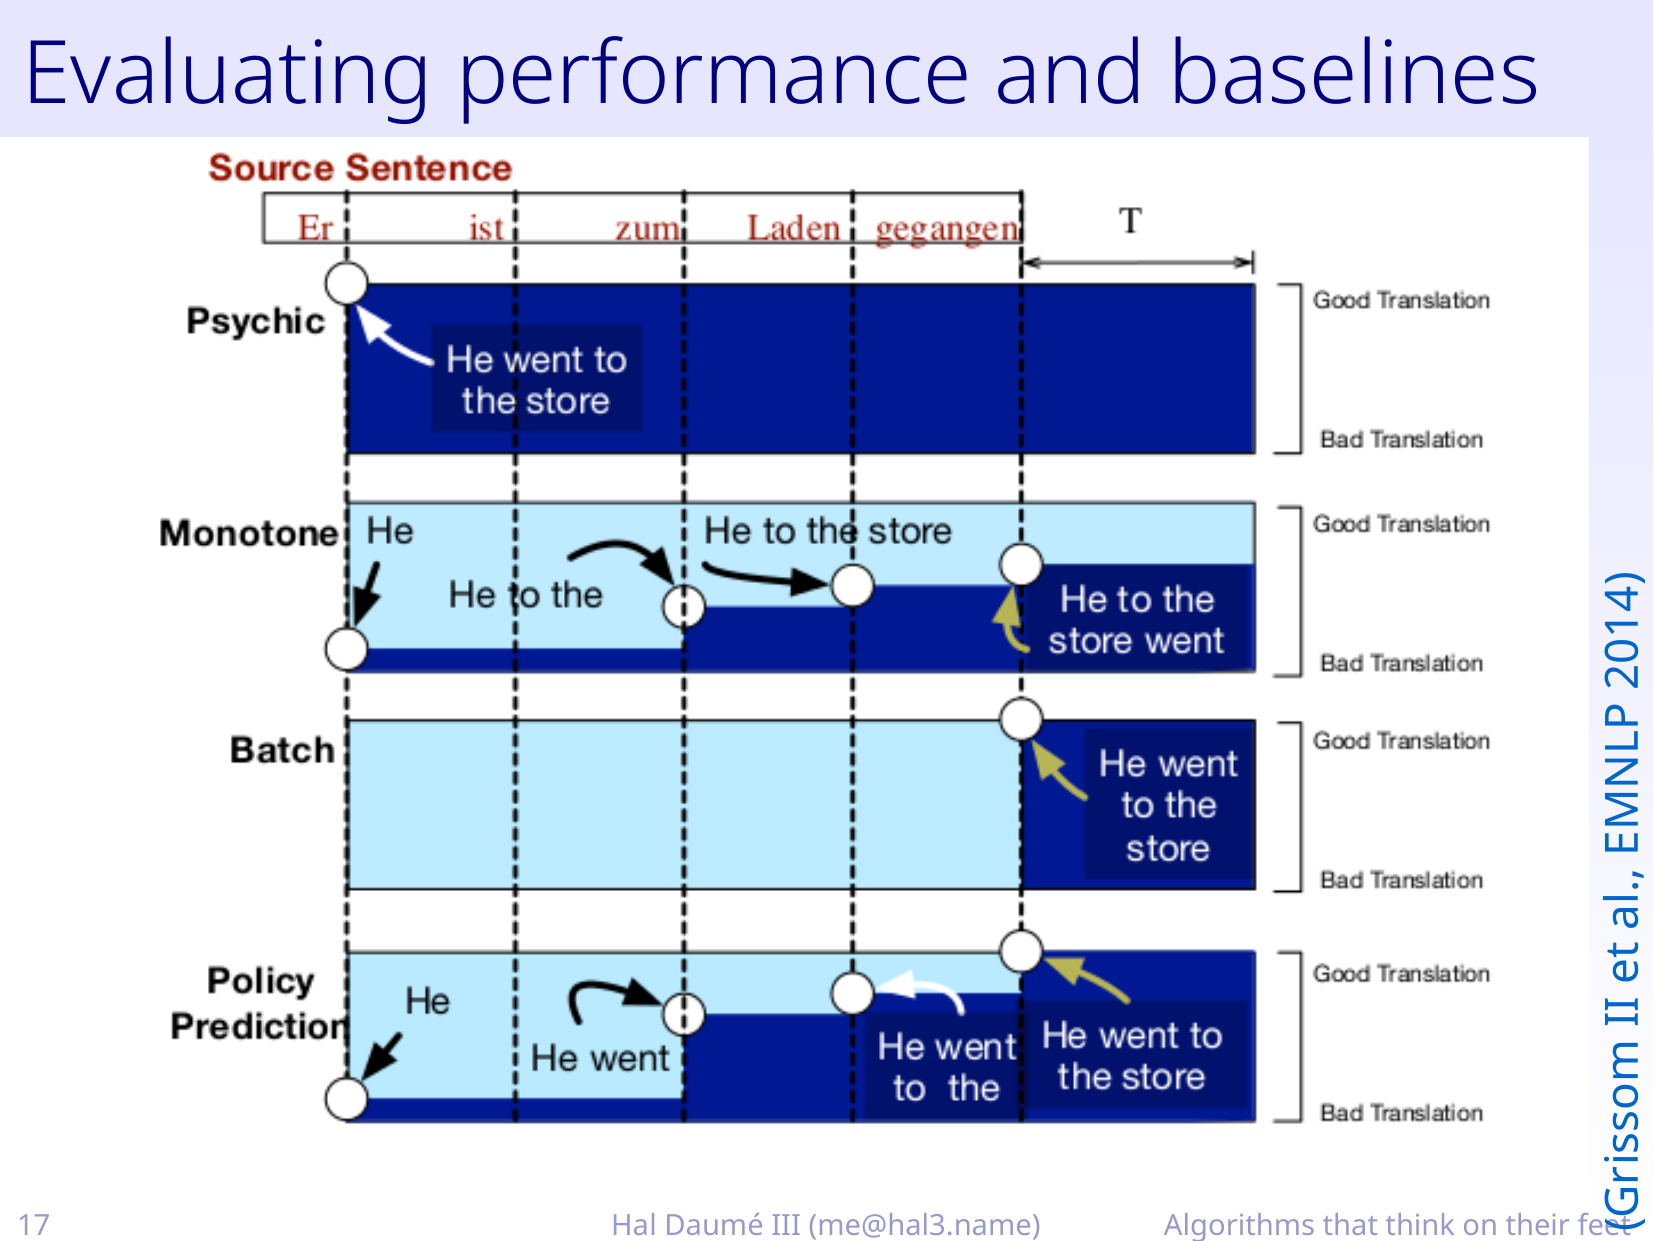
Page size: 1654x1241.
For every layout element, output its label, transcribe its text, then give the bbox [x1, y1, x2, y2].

text_box (Grissom II et al., EMNLP 2014) [1585, 578, 1648, 1235]
title Evaluating performance and baselines [22, 8, 1639, 131]
picture [150, 149, 1501, 1133]
